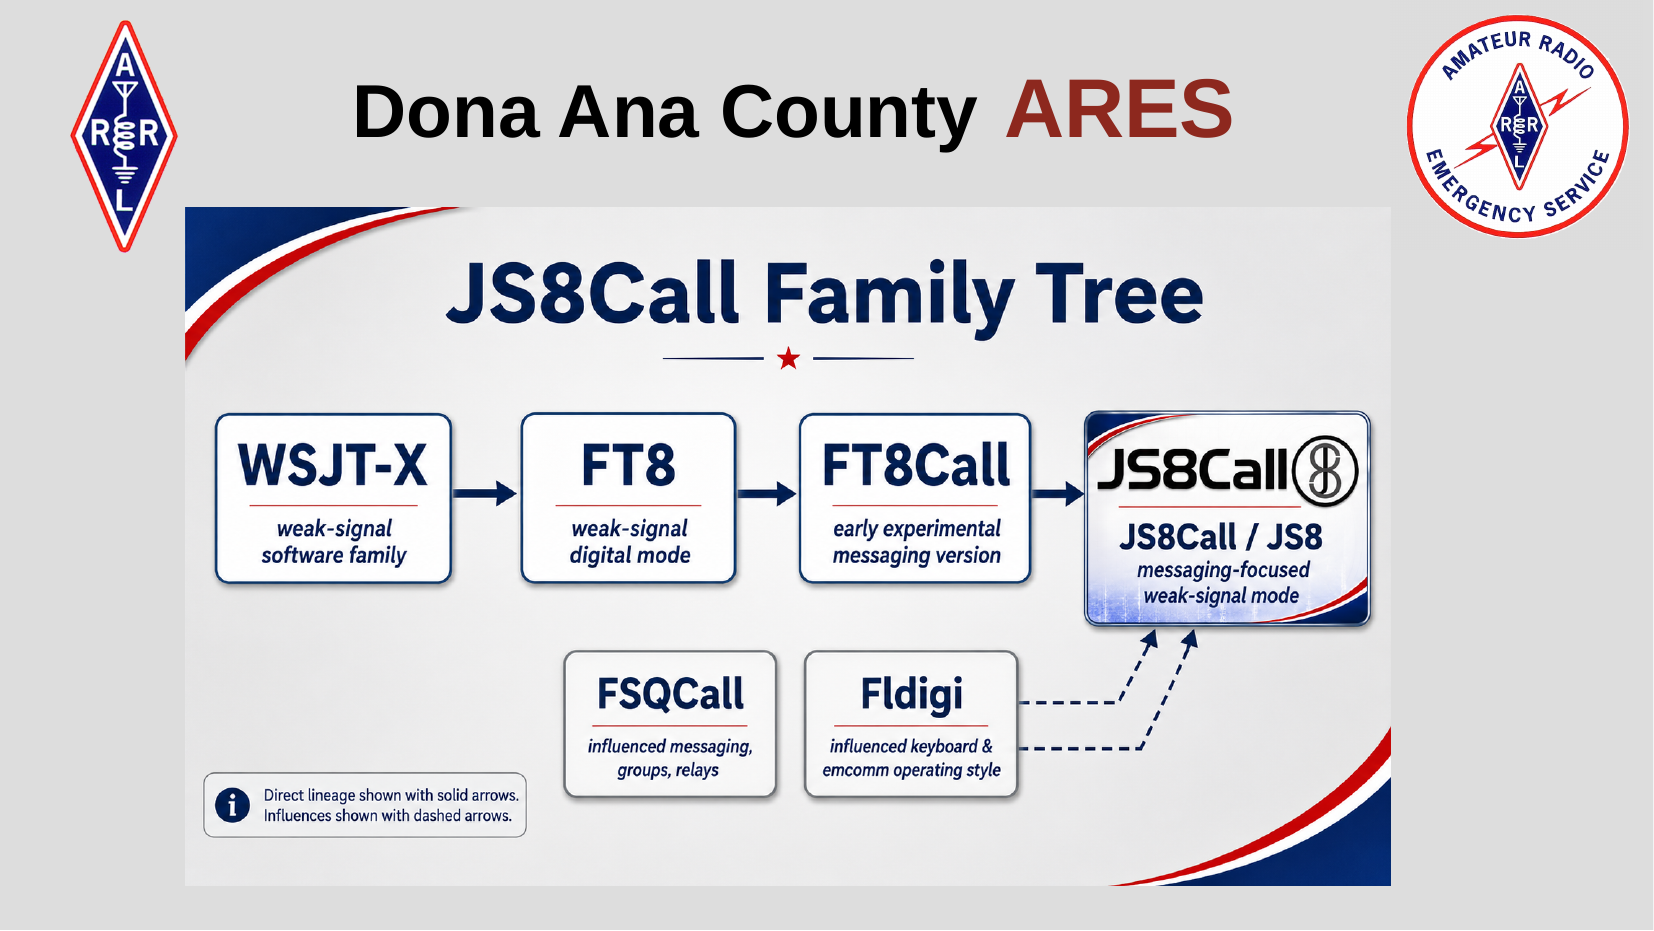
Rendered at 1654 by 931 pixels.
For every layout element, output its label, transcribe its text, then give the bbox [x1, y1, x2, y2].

title Dona Ana County ARES [209, 21, 1390, 190]
picture [38, 0, 1643, 886]
